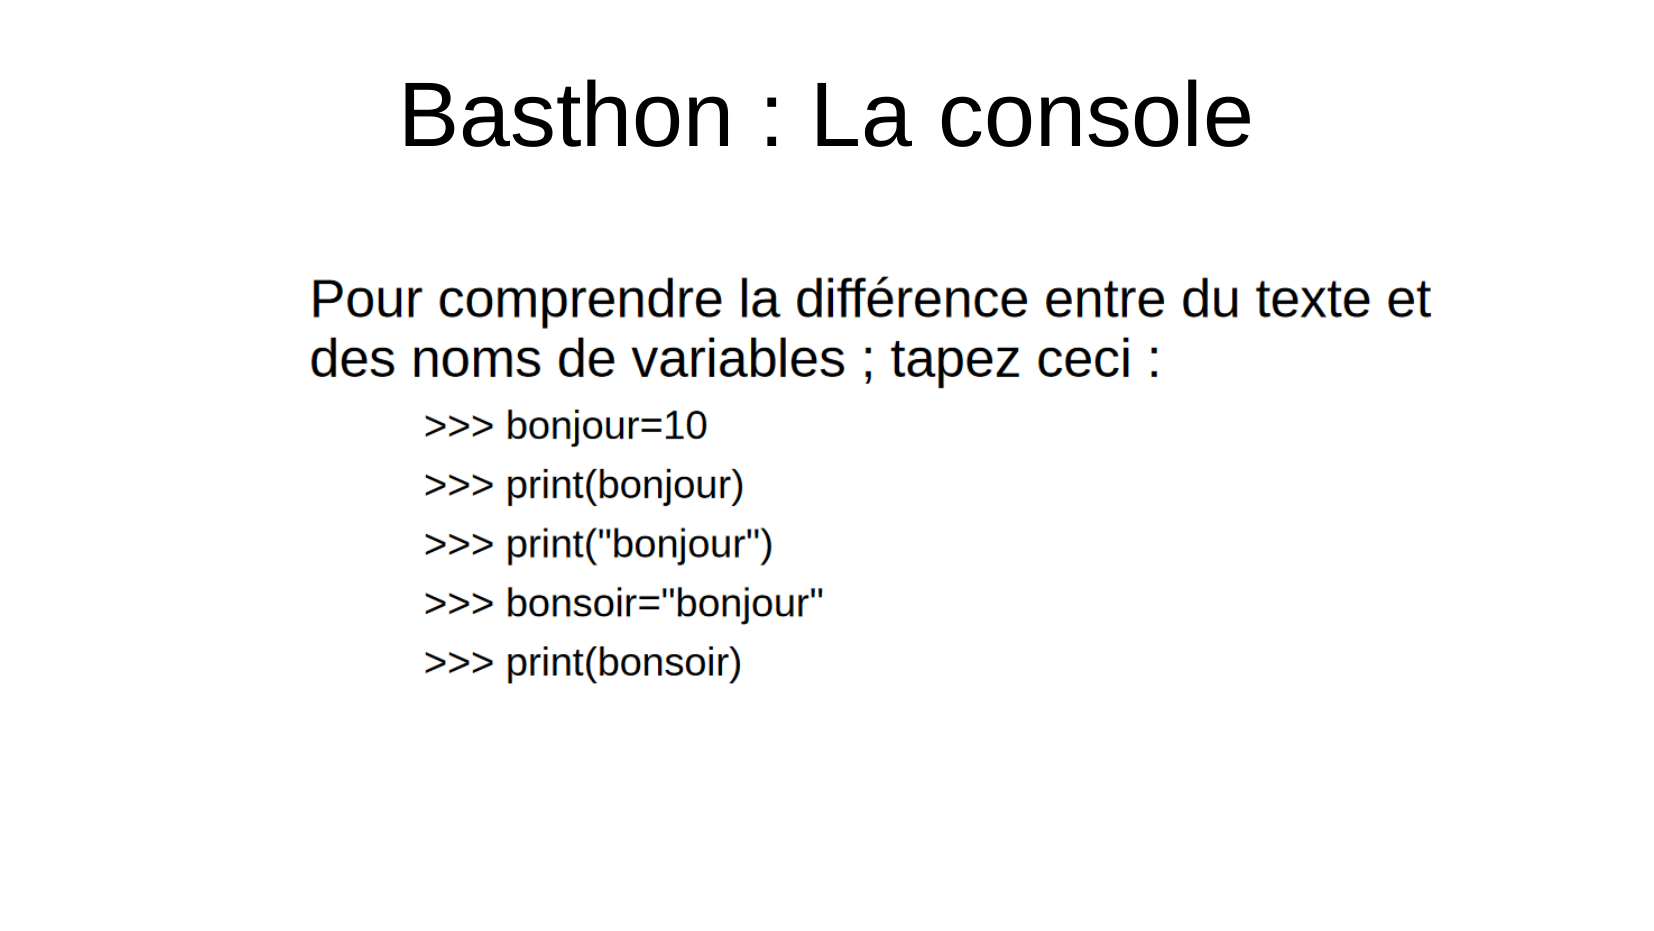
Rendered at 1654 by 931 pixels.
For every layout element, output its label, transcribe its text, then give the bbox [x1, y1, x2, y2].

title Basthon : La console [82, 37, 1571, 193]
picture [288, 239, 1441, 716]
